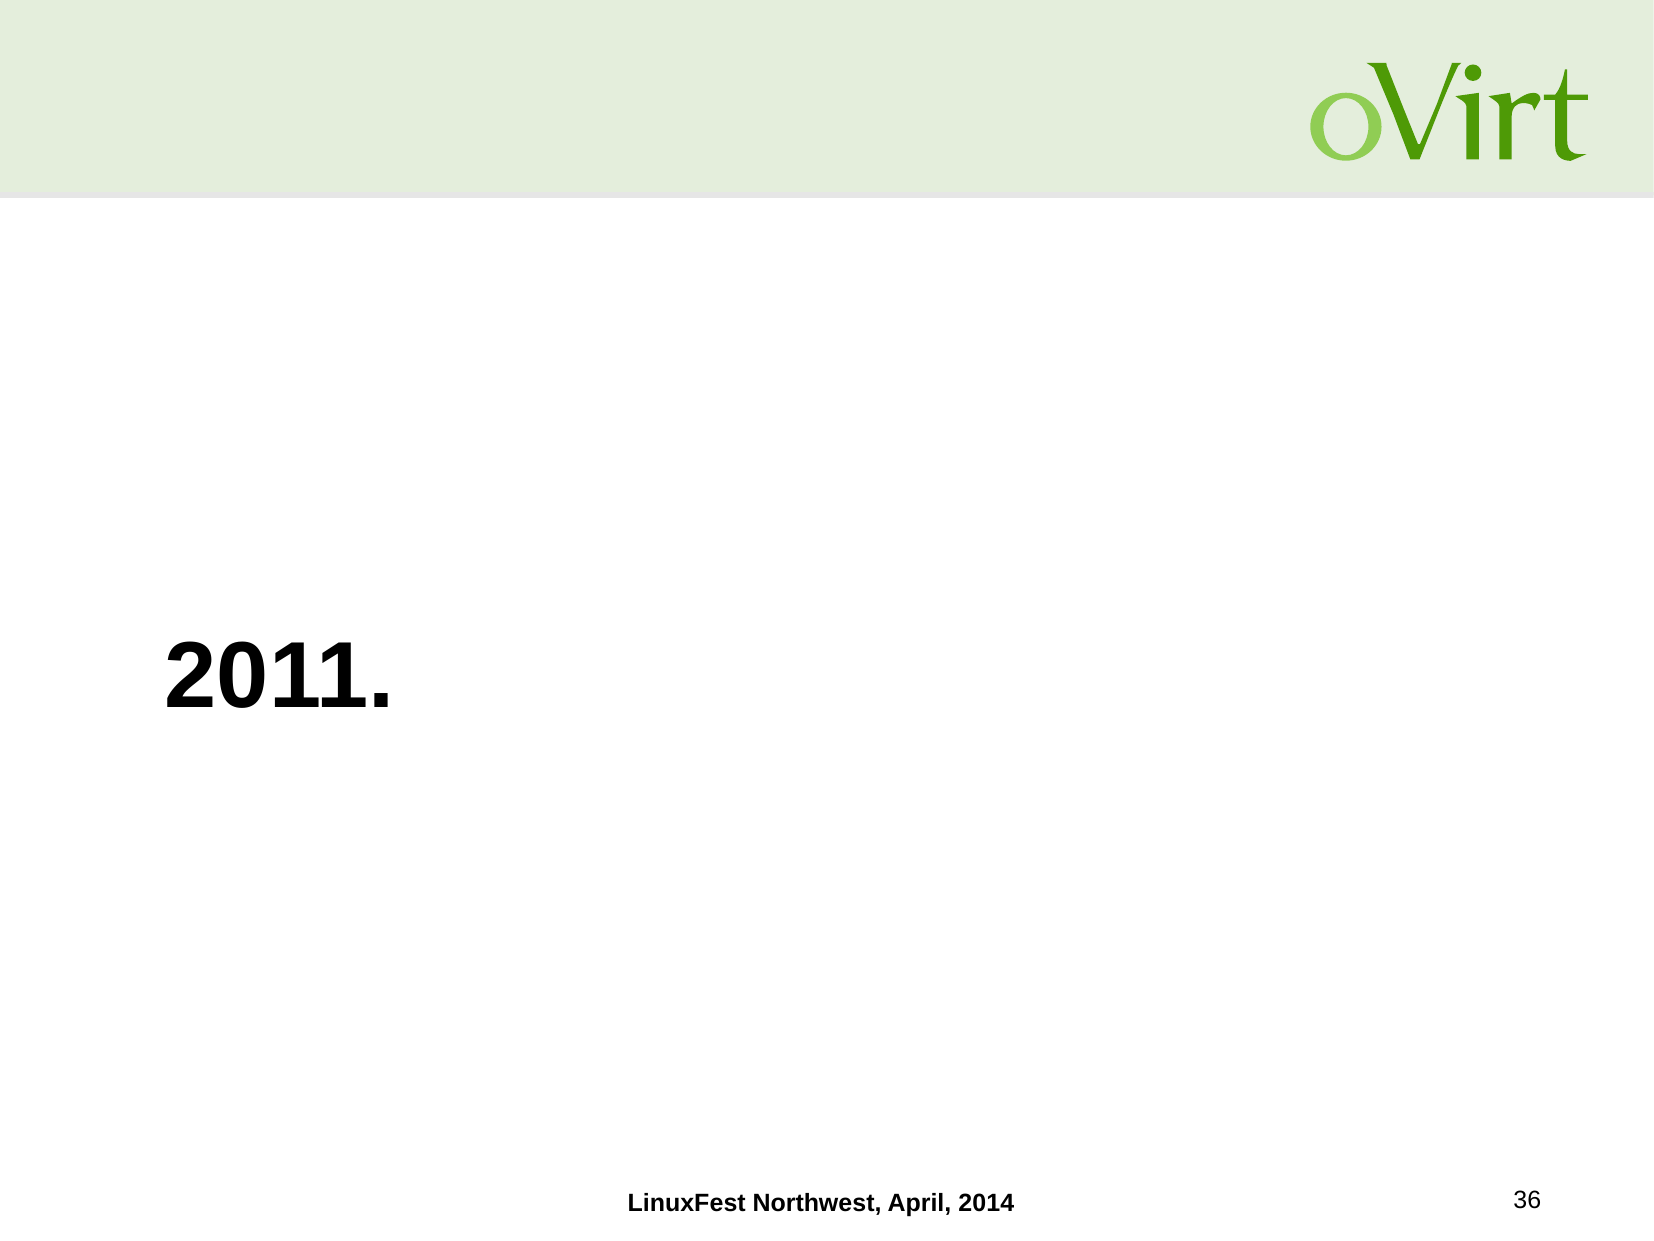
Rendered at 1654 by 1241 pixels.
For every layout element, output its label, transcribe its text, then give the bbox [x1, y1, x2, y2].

text_box 2011. [150, 615, 1654, 750]
